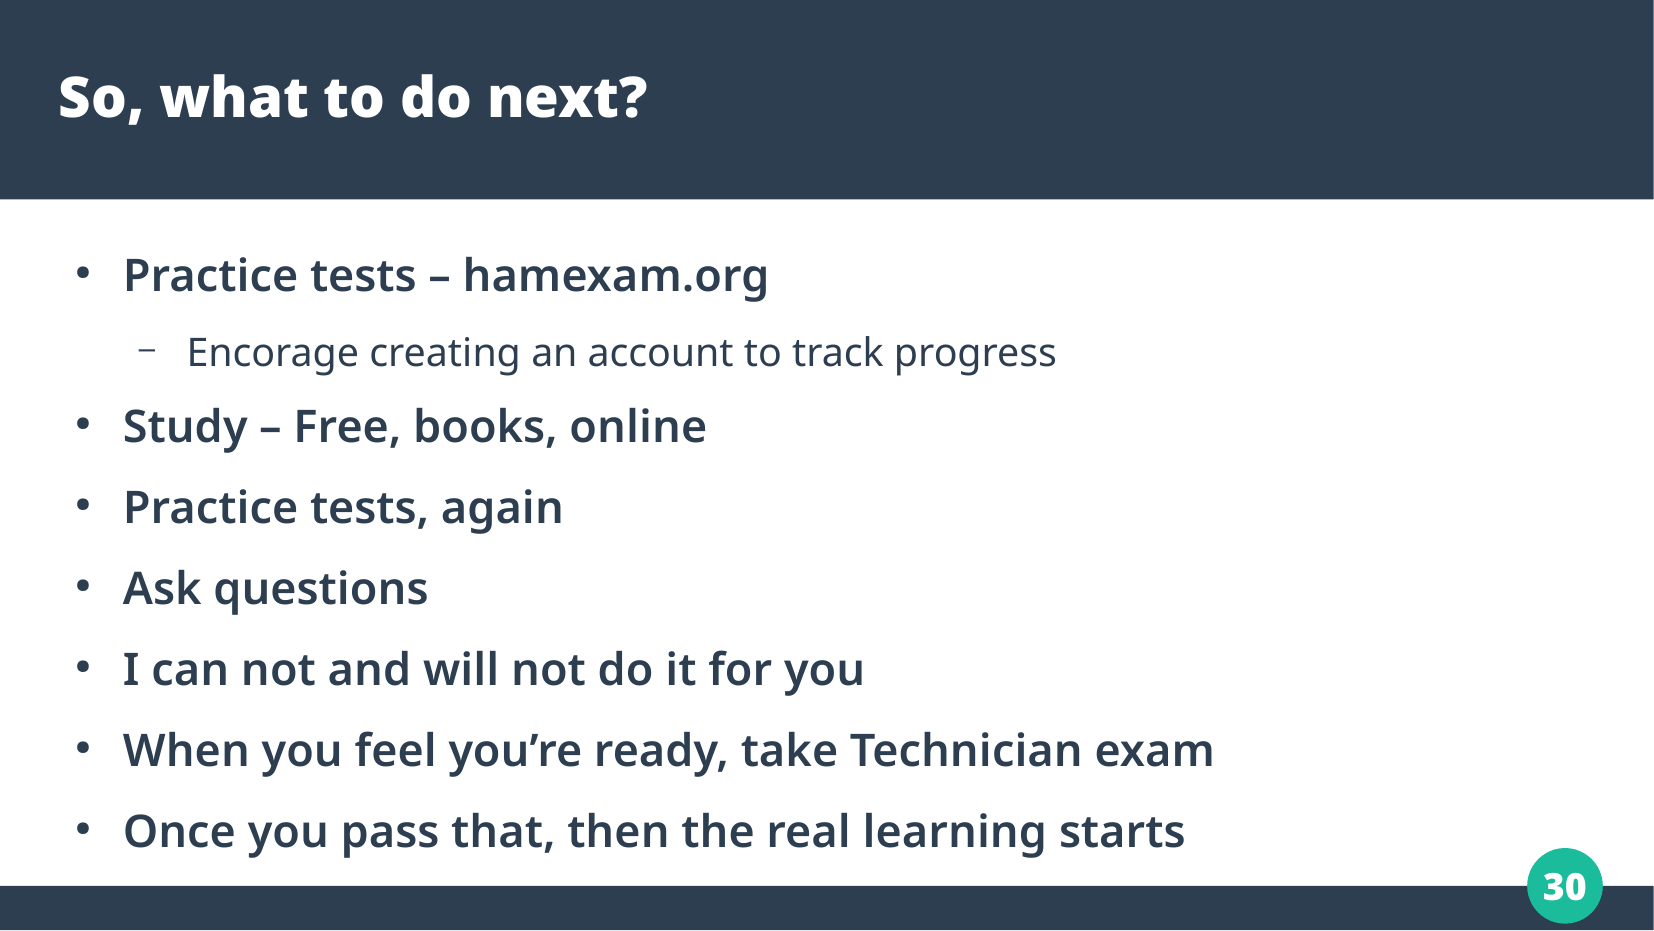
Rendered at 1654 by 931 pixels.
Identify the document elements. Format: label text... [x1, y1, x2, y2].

title So, what to do next? [59, 37, 1595, 155]
list Practice tests – hamexam.org Encorage creating an account to track progress Study – Free, books, online Practice tests, again Ask questions I can not and will not do it for you When you feel you’re ready, take Technician exam Once you pass that, then the real learning starts [59, 243, 1595, 864]
